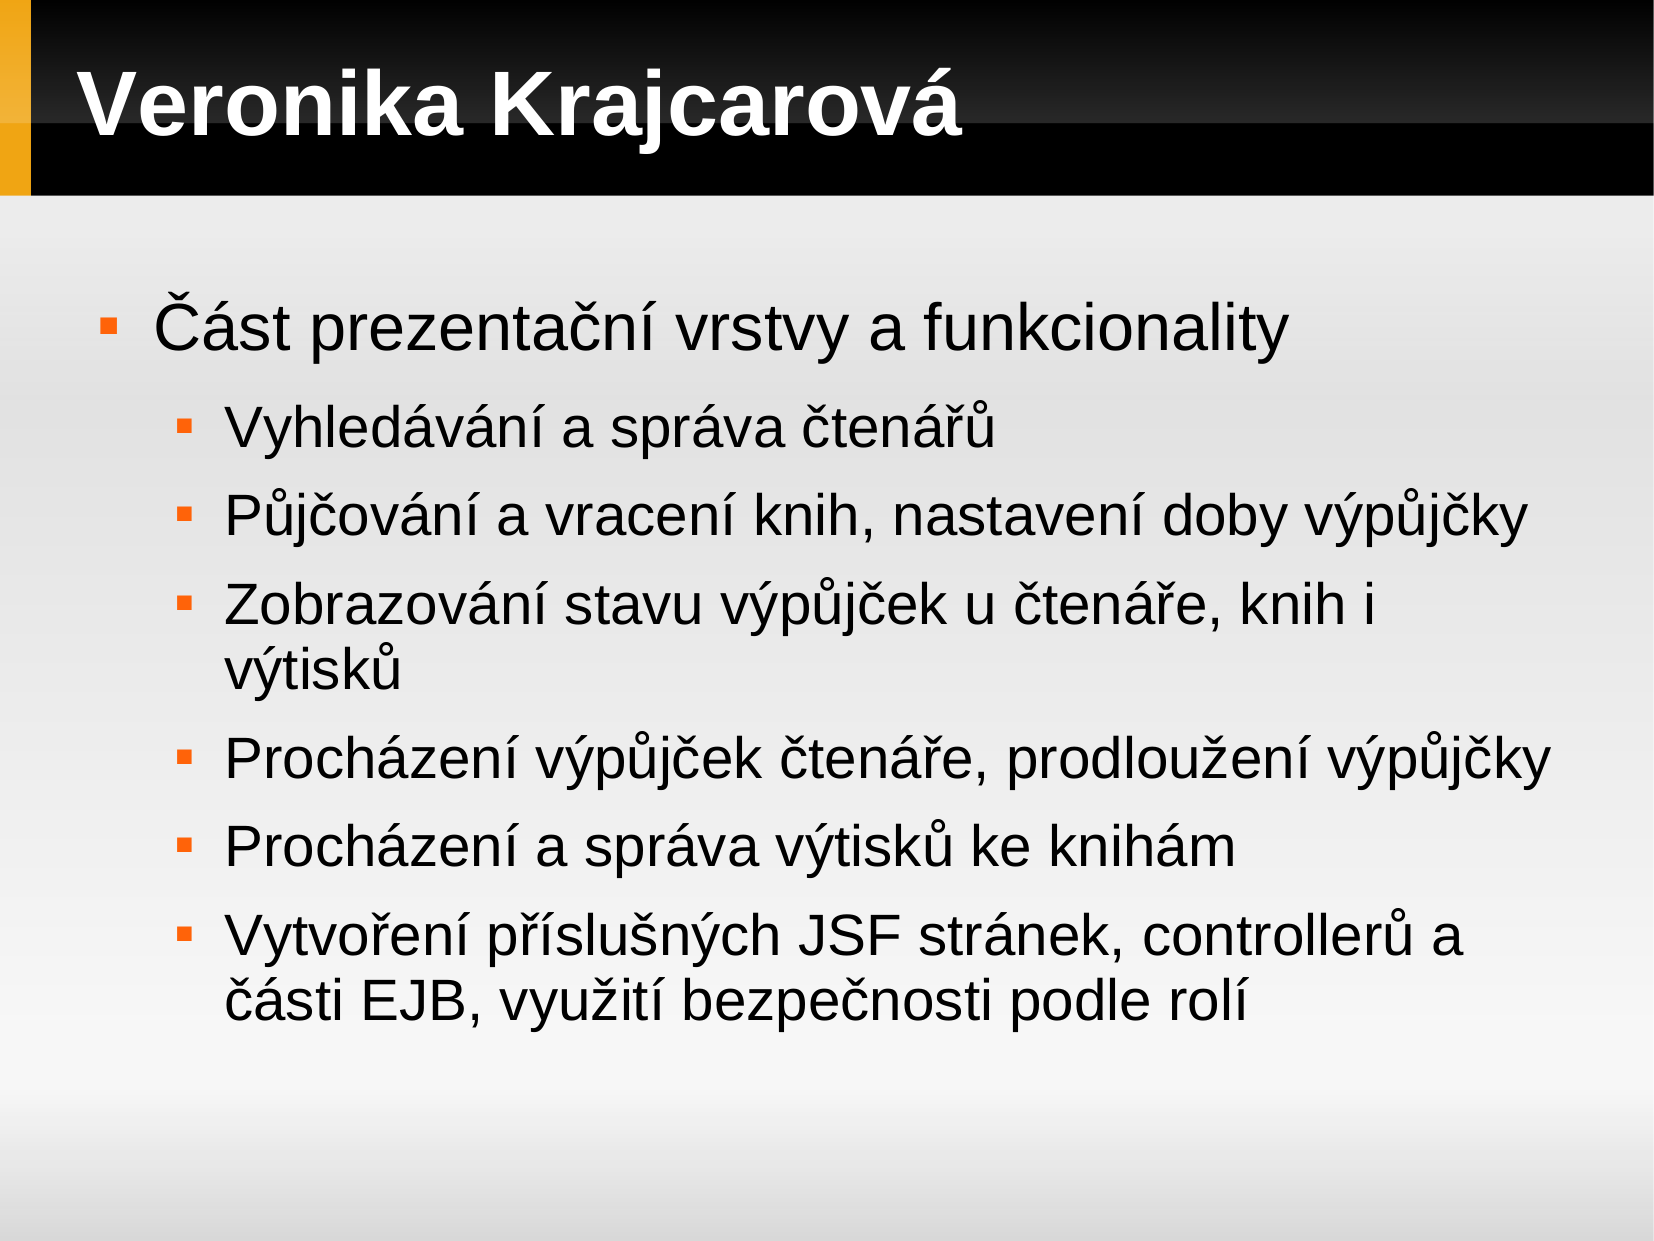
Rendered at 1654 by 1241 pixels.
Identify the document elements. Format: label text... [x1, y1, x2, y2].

title Veronika Krajcarová [76, 0, 1565, 208]
picture [0, 0, 1654, 1241]
list Část prezentační vrstvy a funkcionality Vyhledávání a správa čtenářů Půjčování a vracení knih, nastavení doby výpůjčky Zobrazování stavu výpůjček u čtenáře, knih i výtisků Procházení výpůjček čtenáře, prodloužení výpůjčky Procházení a správa výtisků ke knihám Vytvoření příslušných JSF stránek, controllerů a části EJB, využití bezpečnosti podle rolí [82, 290, 1571, 1132]
